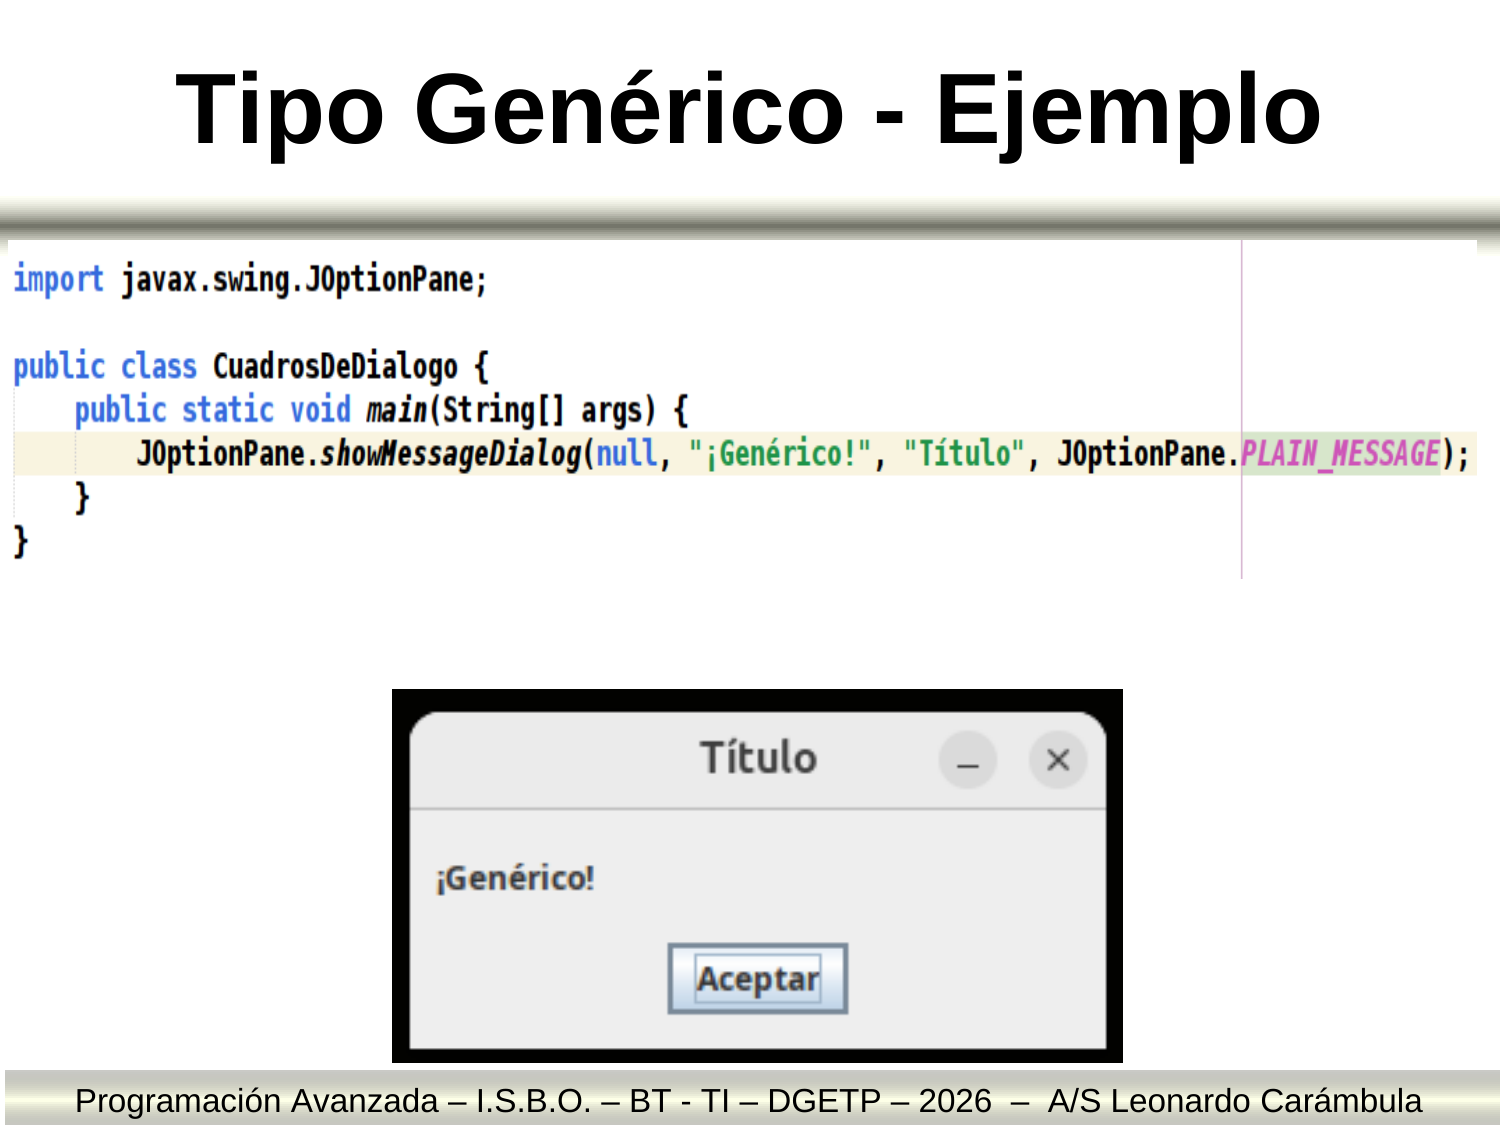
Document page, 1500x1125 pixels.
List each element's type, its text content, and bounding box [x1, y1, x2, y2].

picture [392, 689, 1123, 1063]
picture [8, 240, 1477, 579]
title Tipo Genérico - Ejemplo [0, 9, 1500, 198]
